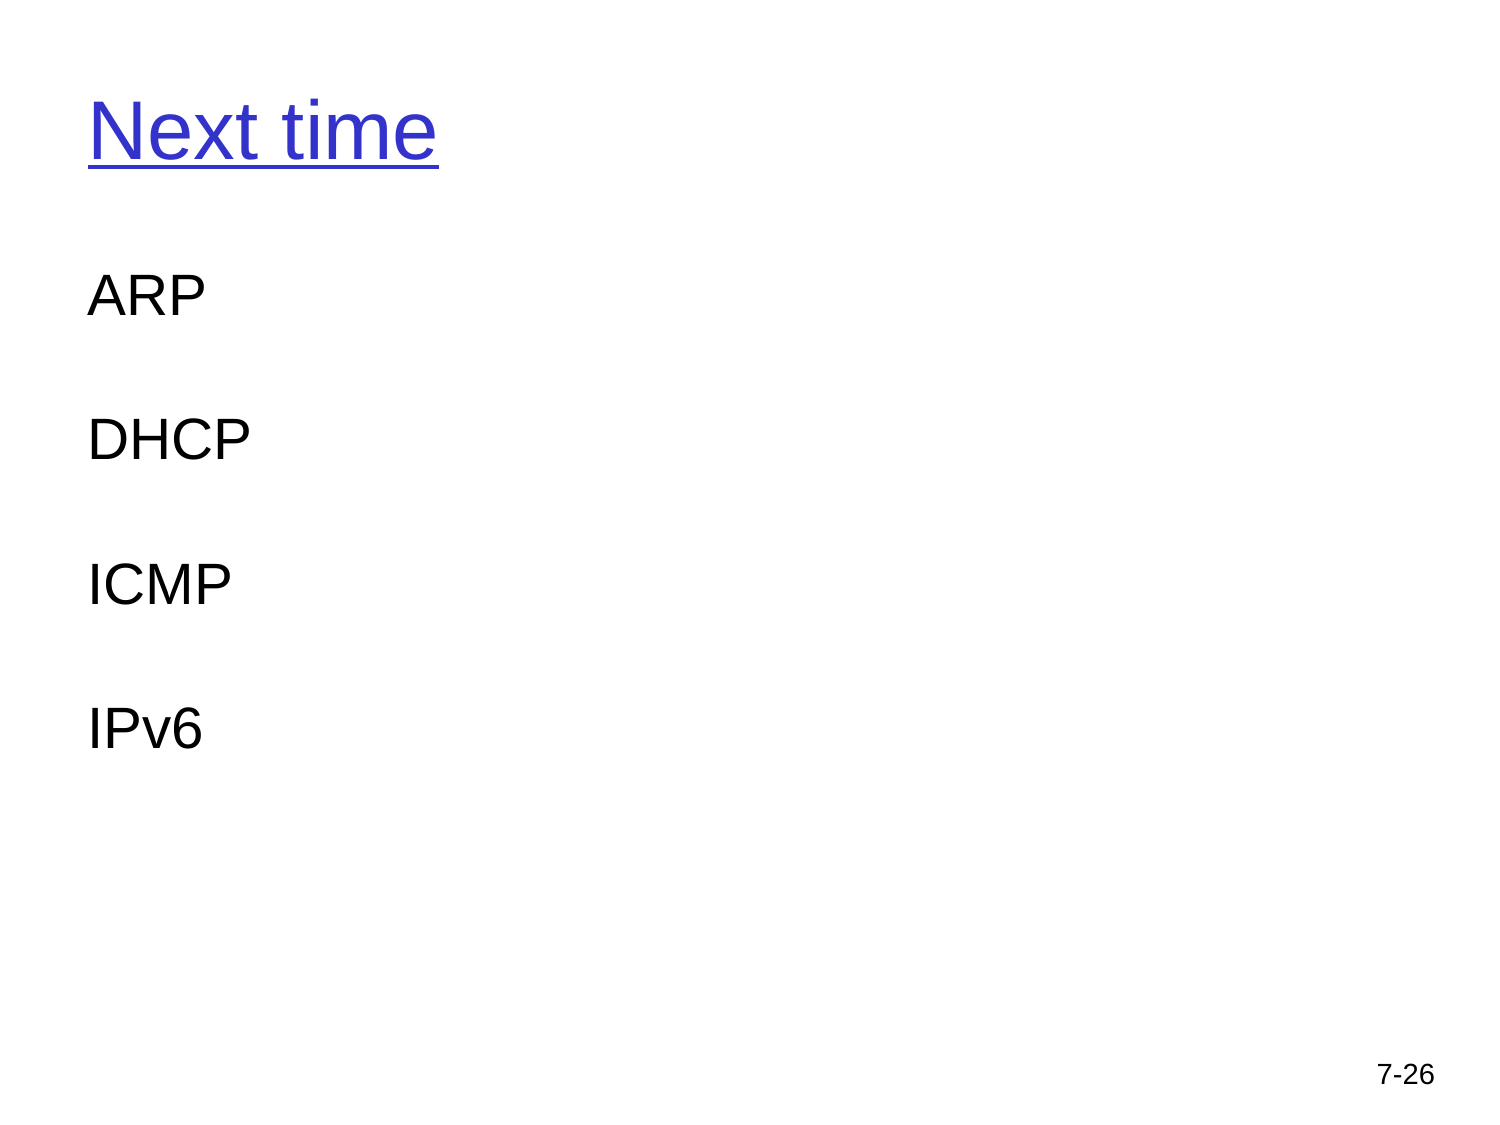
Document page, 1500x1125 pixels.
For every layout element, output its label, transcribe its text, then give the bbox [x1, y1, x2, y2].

list ARP DHCP ICMP IPv6 [87, 262, 1363, 1026]
title Next time [87, 23, 1363, 239]
